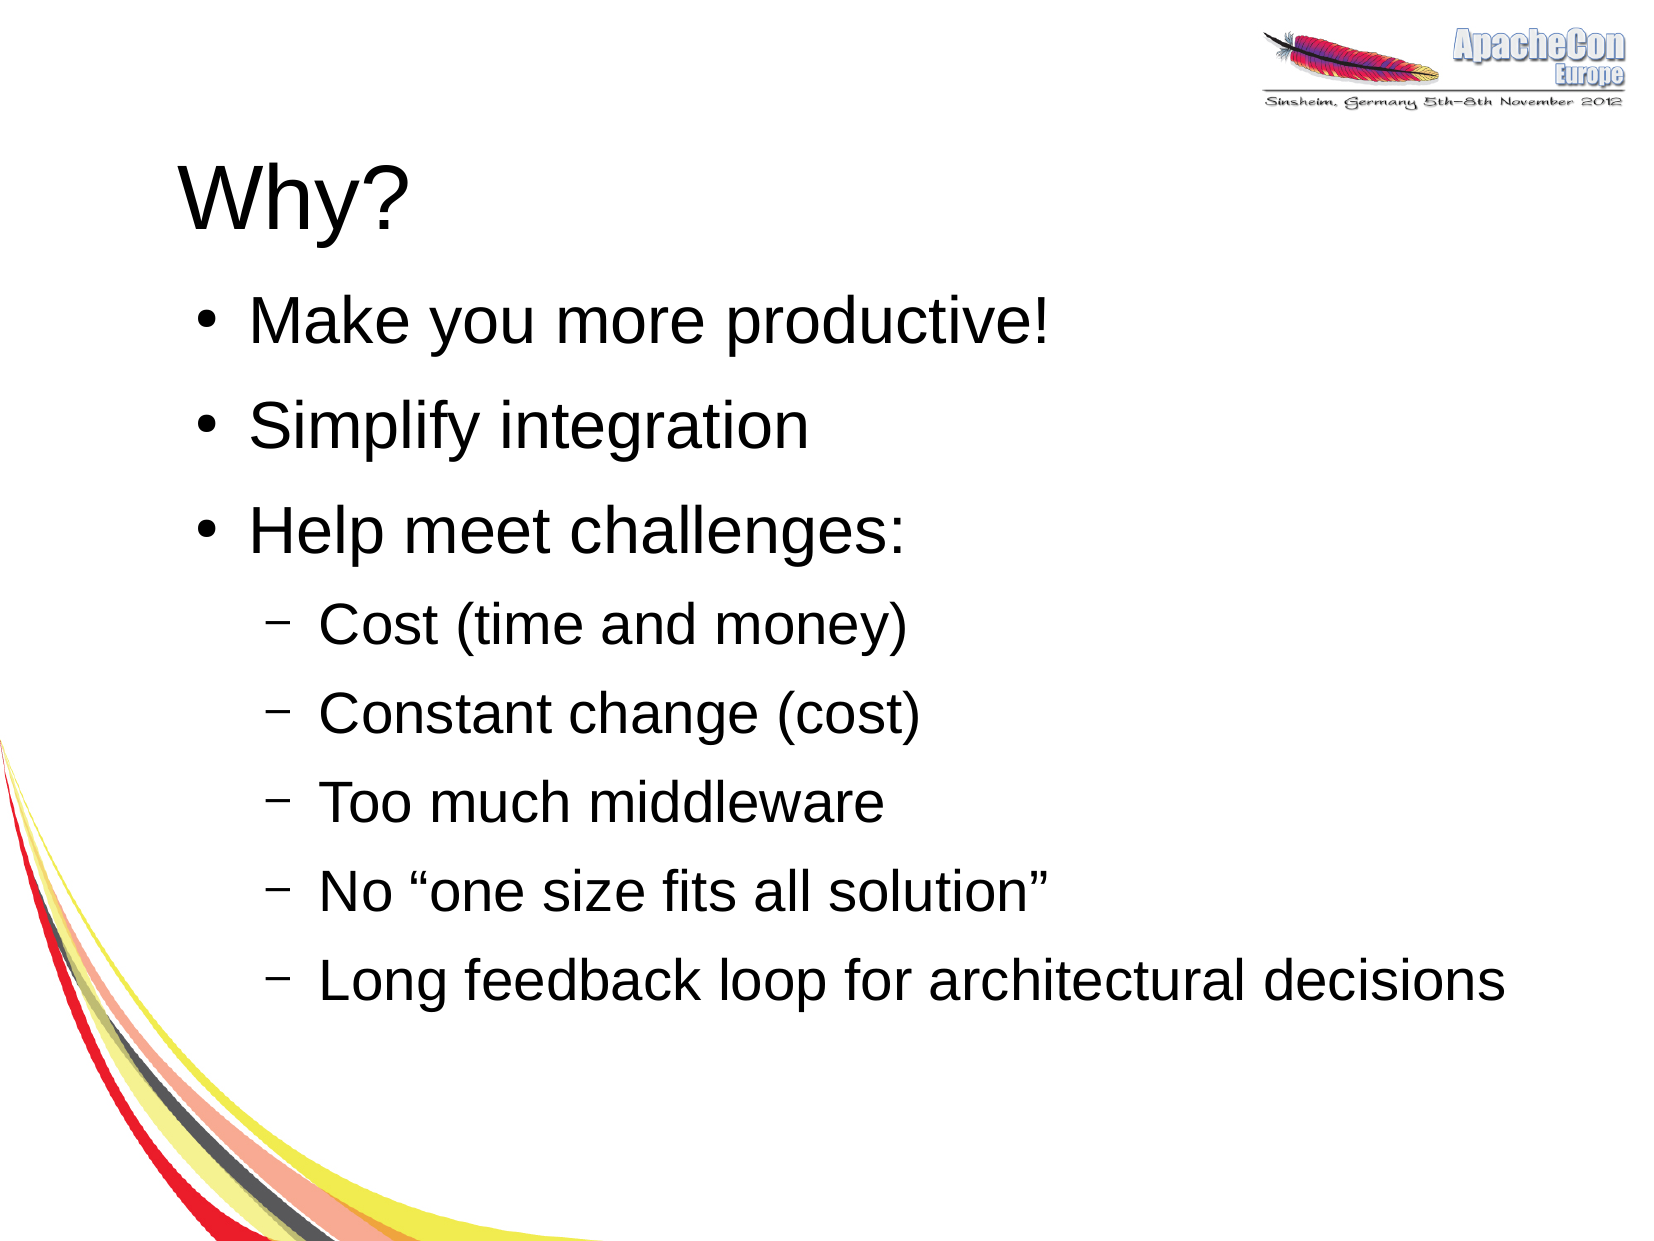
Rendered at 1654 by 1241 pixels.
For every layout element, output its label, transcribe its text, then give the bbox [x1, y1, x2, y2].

picture [0, 0, 1654, 1241]
list Make you more productive! Simplify integration Help meet challenges: Cost (time and money) Constant change (cost) Too much middleware No “one size fits all solution” Long feedback loop for architectural decisions [177, 283, 1536, 1013]
title Why? [177, 146, 1536, 250]
